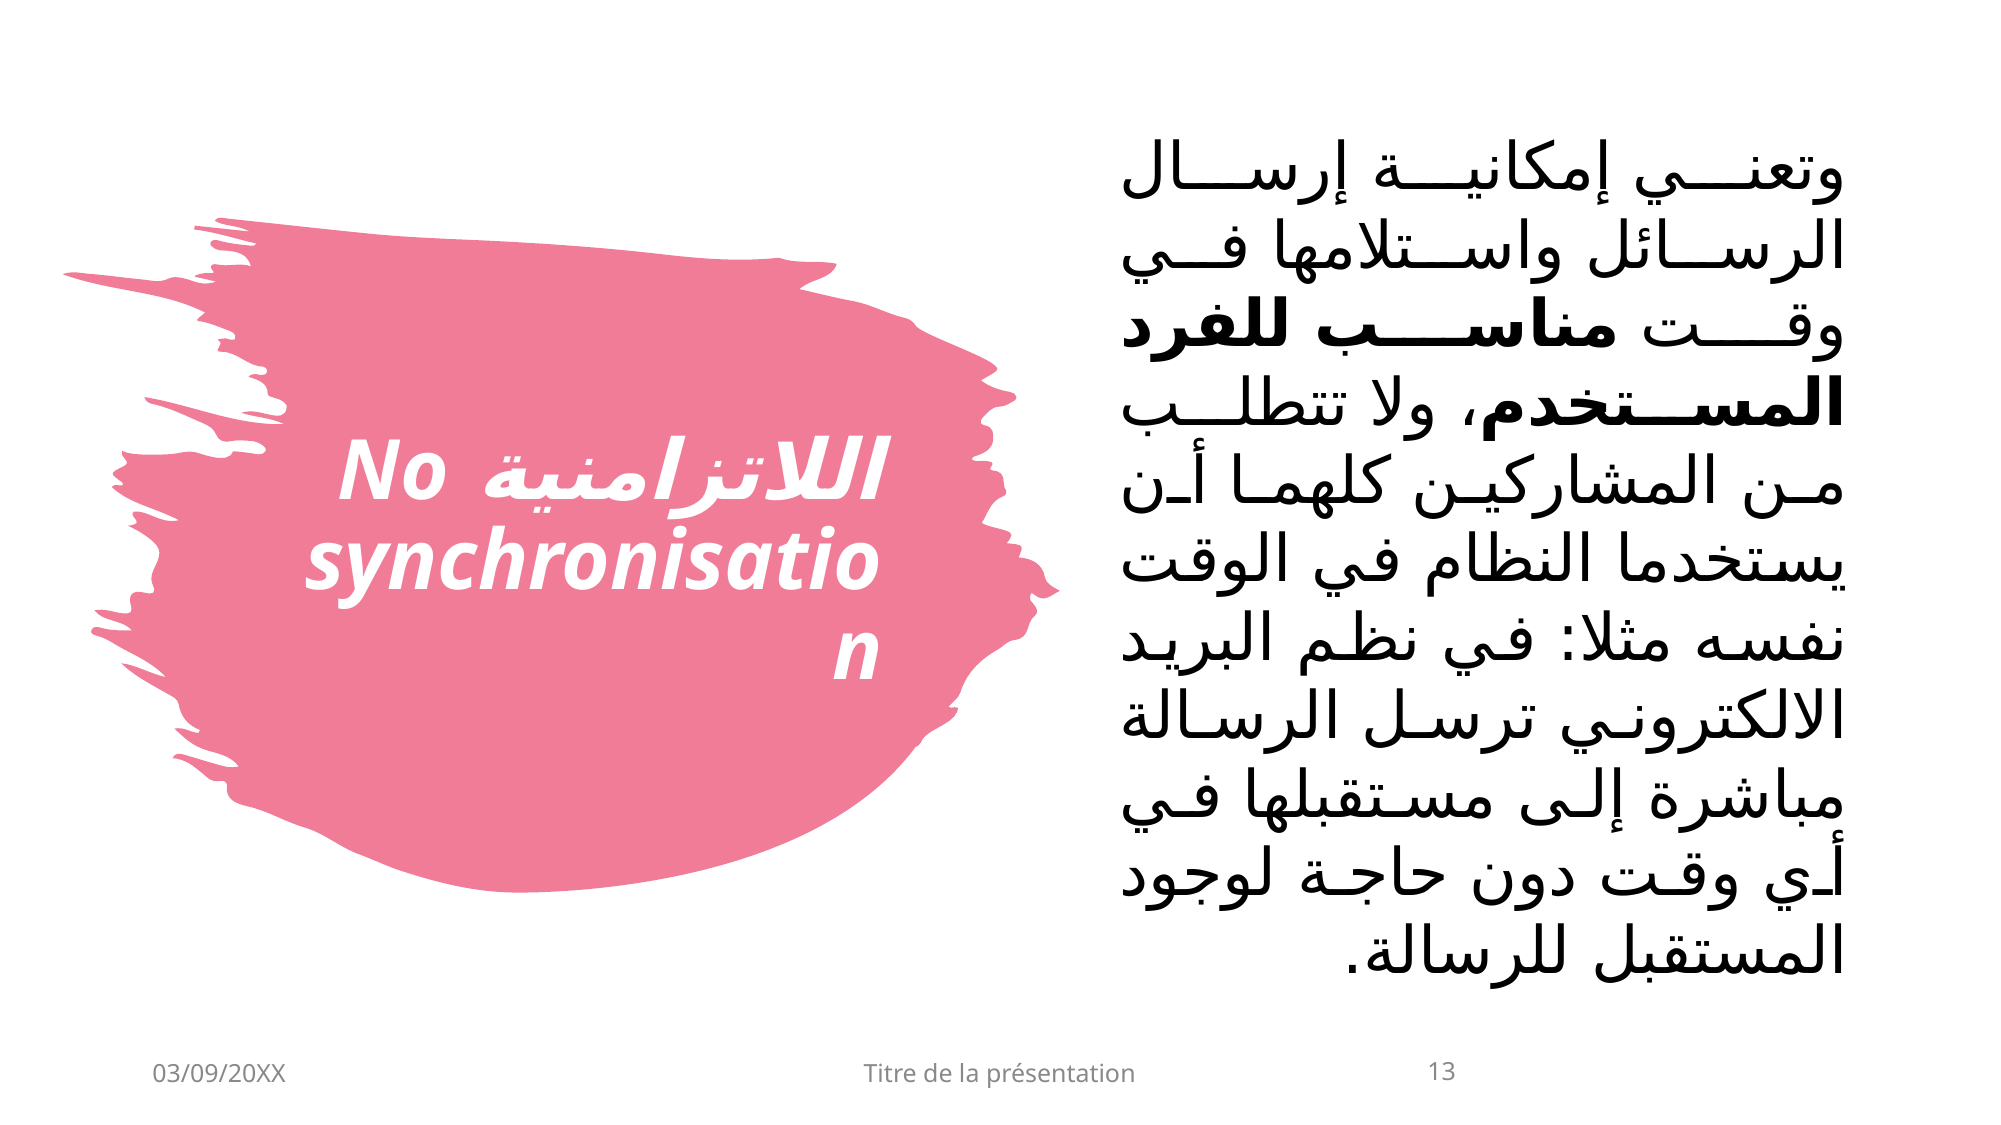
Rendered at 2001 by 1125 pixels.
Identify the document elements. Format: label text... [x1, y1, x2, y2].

title اللاتزامنية No synchronisation [290, 367, 903, 758]
text_box Titre de la présentation [662, 1042, 1338, 1103]
text_box ‹#› [1412, 1042, 1863, 1103]
text_box 03/09/20XX [137, 1042, 588, 1103]
list وتعني إمكانية إرسال الرسائل واستلامها في وقت مناسب للفرد المستخدم، ولا تتطلب من المشاركين كلهما أن يستخدما النظام في الوقت نفسه مثلا: في نظم البريد الالكتروني ترسل الرسالة مباشرة إلى مستقبلها في أي وقت دون حاجة لوجود المستقبل للرسالة. [1104, 116, 1863, 1009]
